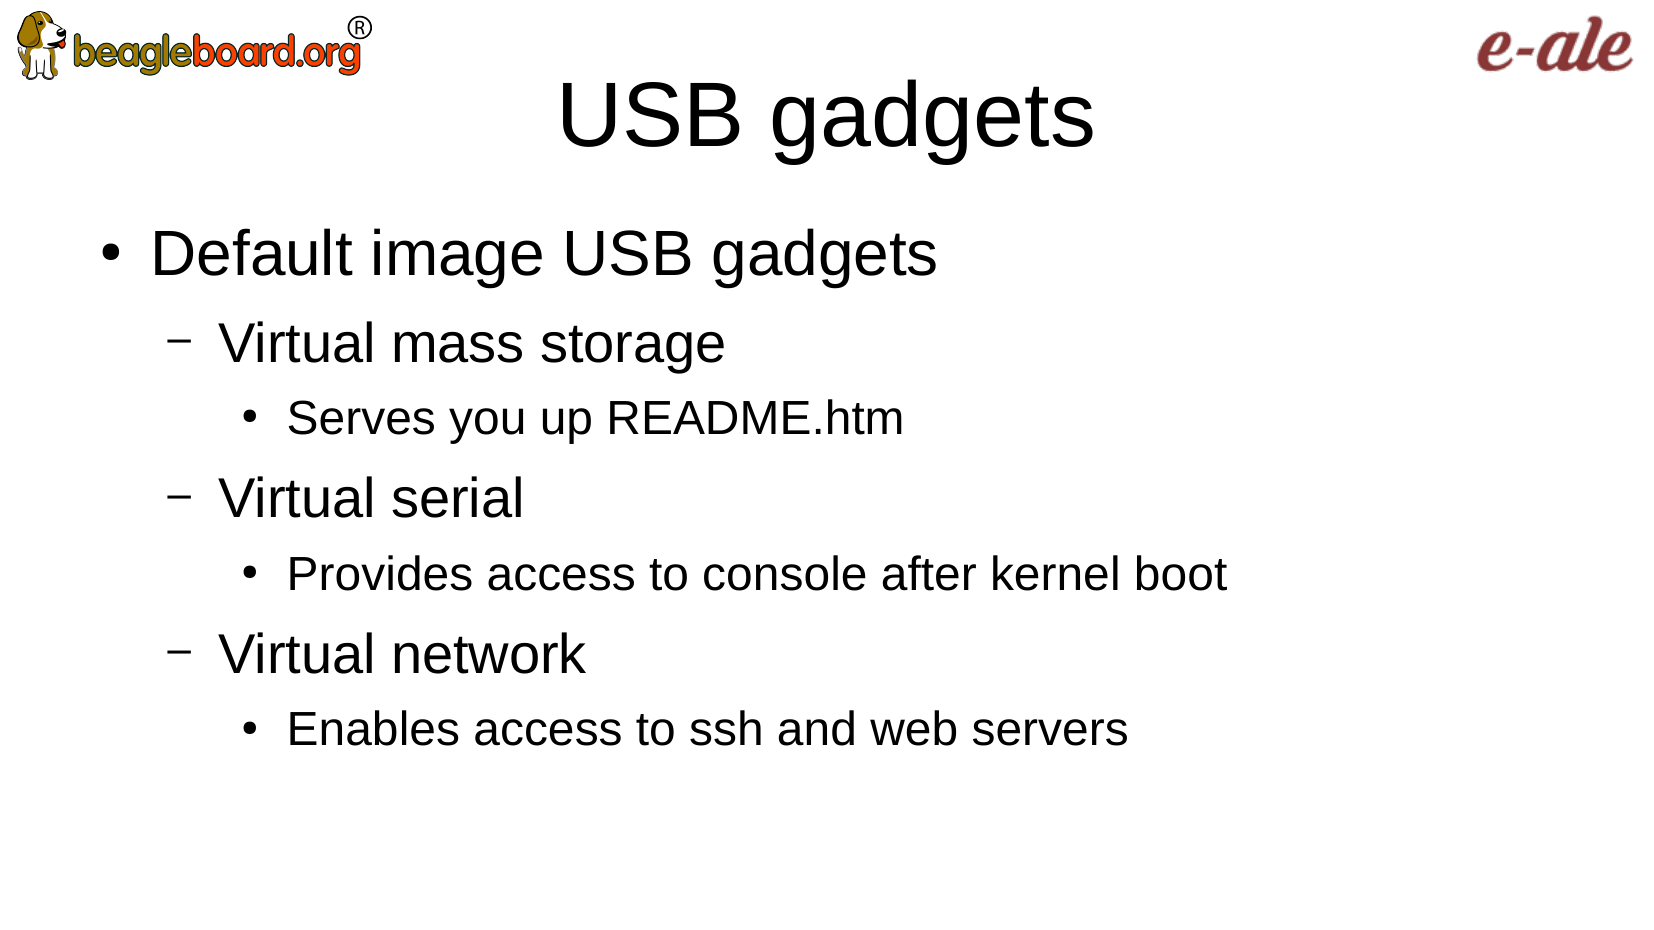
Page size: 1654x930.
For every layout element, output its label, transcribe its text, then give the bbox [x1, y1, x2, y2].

picture [1475, 14, 1636, 74]
title USB gadgets [82, 37, 1571, 193]
picture [17, 11, 372, 80]
list Default image USB gadgets Virtual mass storage Serves you up README.htm Virtual serial Provides access to console after kernel boot Virtual network Enables access to ssh and web servers [82, 217, 1571, 757]
